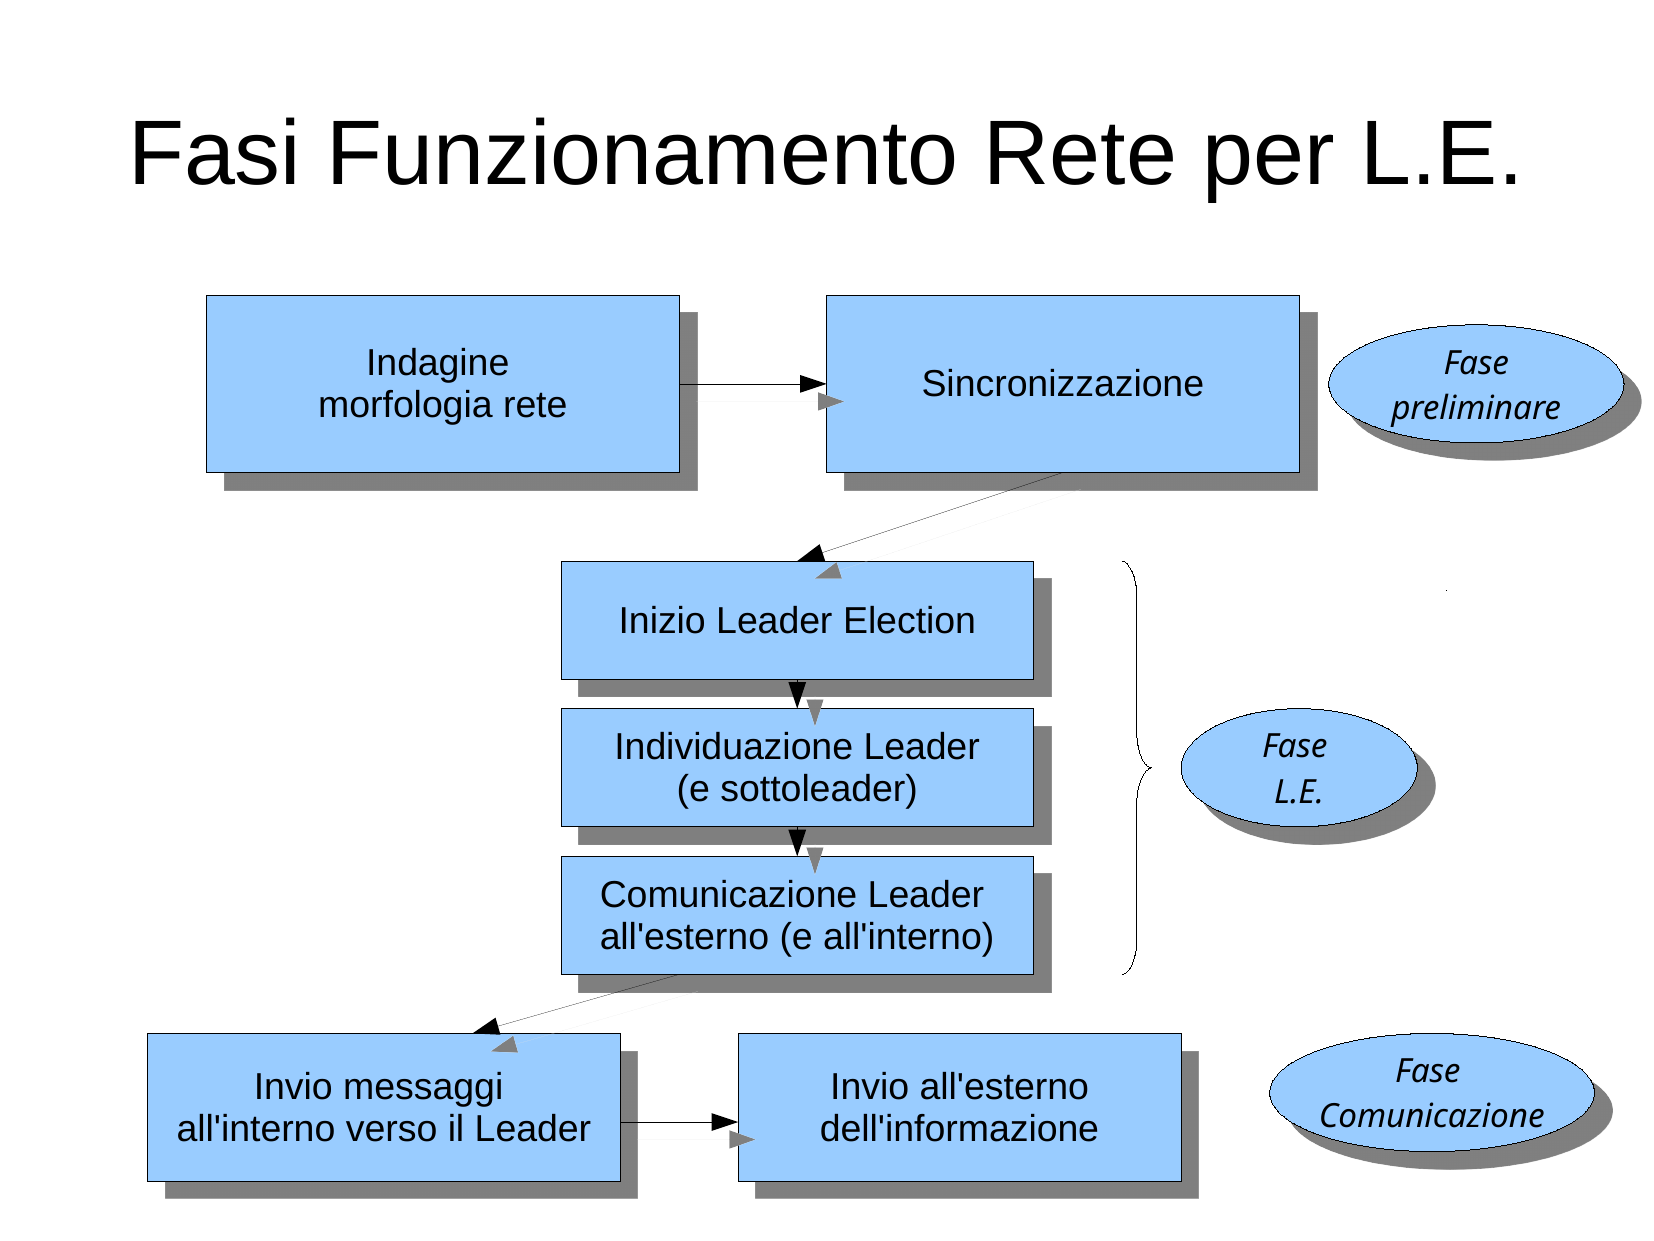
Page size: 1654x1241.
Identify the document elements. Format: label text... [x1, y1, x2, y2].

text_box Fase Comunicazione [1269, 1033, 1595, 1152]
subtitle [76, 318, 1057, 1123]
text_box Indagine morfologia rete [206, 295, 680, 473]
text_box Sincronizzazione [826, 295, 1300, 473]
text_box Fase preliminare [1328, 324, 1625, 443]
text_box Invio all'esterno dell'informazione [738, 1033, 1182, 1182]
text_box Inizio Leader Election [561, 561, 1034, 680]
text_box Comunicazione Leader all'esterno (e all'interno) [561, 856, 1034, 975]
text_box Invio messaggi all'interno verso il Leader [147, 1033, 621, 1182]
text_box Individuazione Leader (e sottoleader) [561, 708, 1034, 827]
subtitle [680, 318, 826, 384]
text_box Fase L.E. [1181, 708, 1418, 827]
subtitle [499, 318, 1565, 1123]
title Fasi Funzionamento Rete per L.E. [82, 49, 1571, 257]
